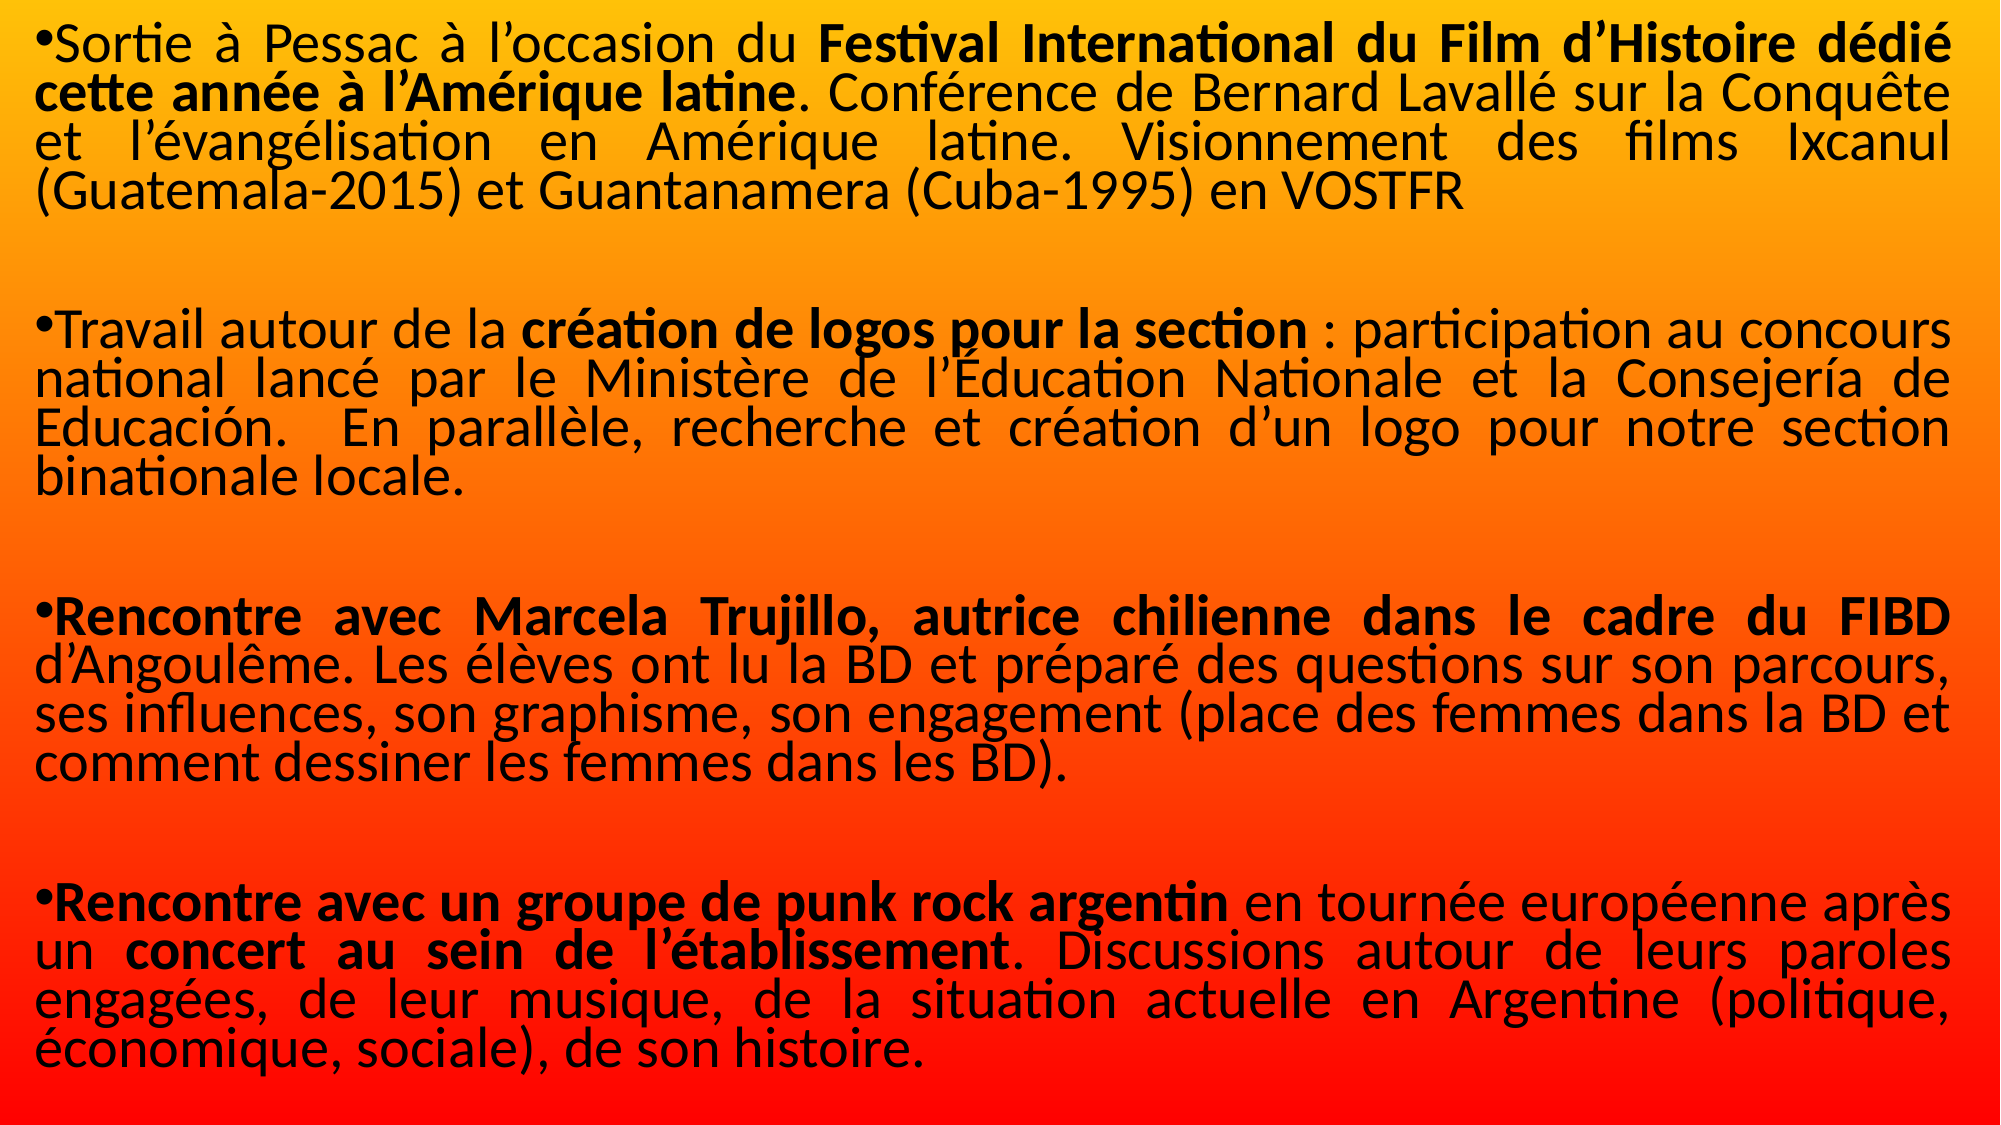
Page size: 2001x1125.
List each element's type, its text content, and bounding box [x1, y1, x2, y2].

list Sortie à Pessac à l’occasion du Festival International du Film d’Histoire dédié cette année à l’Amérique latine. Conférence de Bernard Lavallé sur la Conquête et l’évangélisation en Amérique latine. Visionnement des films Ixcanul (Guatemala-2015) et Guantanamera (Cuba-1995) en VOSTFR Travail autour de la création de logos pour la section : participation au concours national lancé par le Ministère de l’Éducation Nationale et la Consejería de Educación. En parallèle, recherche et création d’un logo pour notre section binationale locale. Rencontre avec Marcela Trujillo, autrice chilienne dans le cadre du FIBD d’Angoulême. Les élèves ont lu la BD et préparé des questions sur son parcours, ses influences, son graphisme, son engagement (place des femmes dans la BD et comment dessiner les femmes dans les BD). Rencontre avec un groupe de punk rock argentin en tournée européenne après un concert au sein de l’établissement. Discussions autour de leurs paroles engagées, de leur musique, de la situation actuelle en Argentine (politique, économique, sociale), de son histoire. [19, 15, 1968, 1125]
